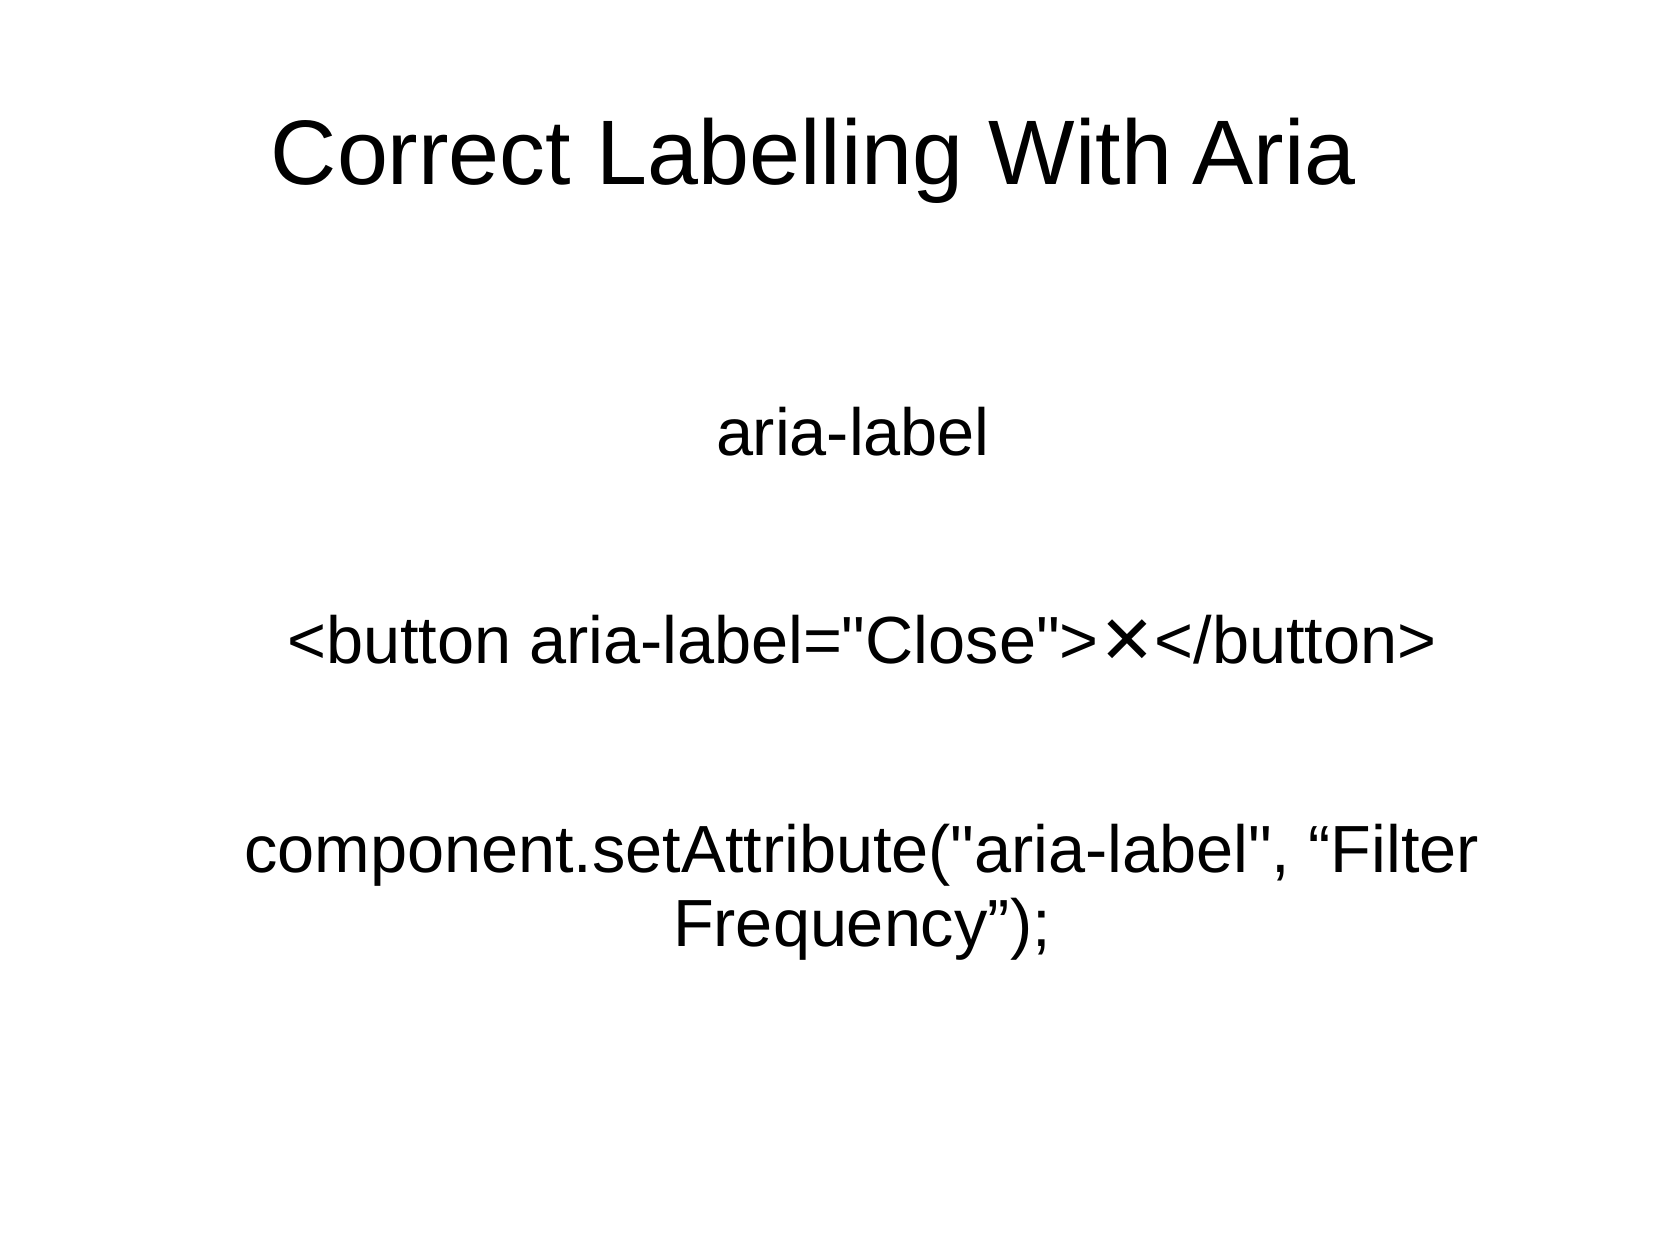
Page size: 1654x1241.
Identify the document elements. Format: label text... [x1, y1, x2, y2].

list aria-label <button aria-label="Close">✕</button> component.setAttribute("aria-label", “Filter Frequency”); [82, 290, 1571, 1168]
title Correct Labelling With Aria [82, 49, 1571, 257]
